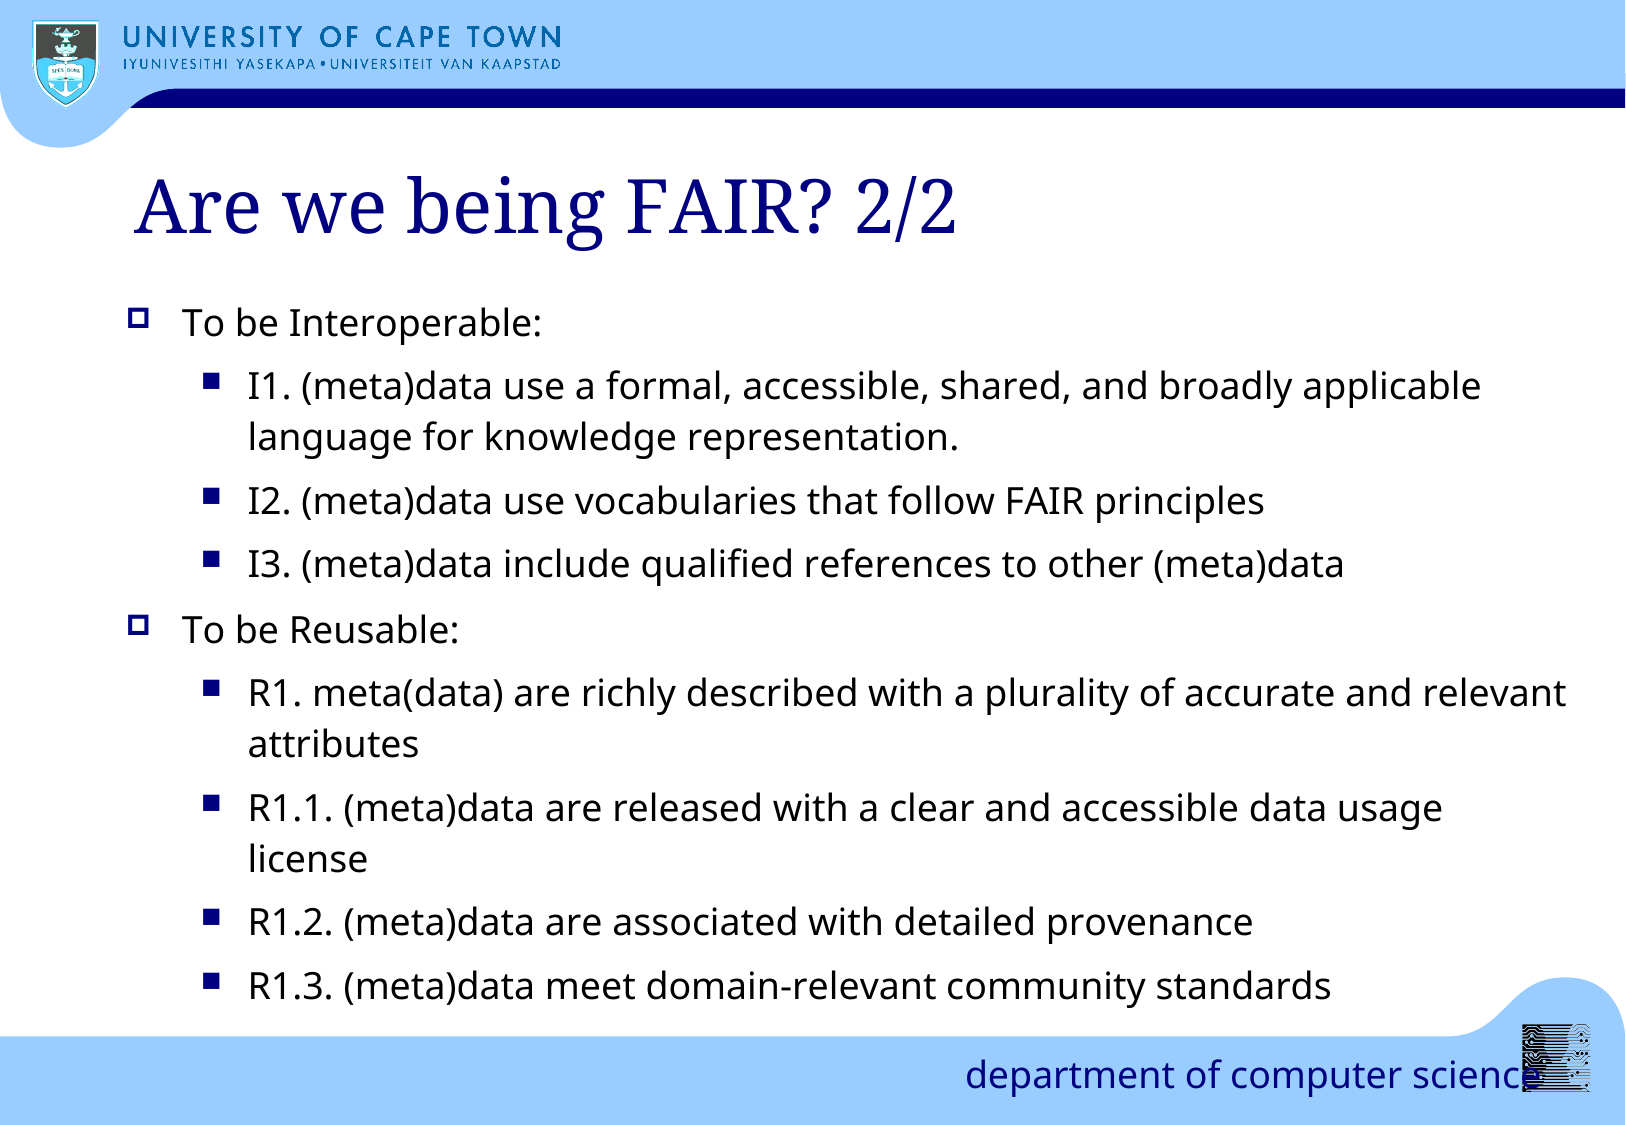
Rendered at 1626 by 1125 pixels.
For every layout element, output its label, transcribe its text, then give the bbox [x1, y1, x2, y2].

picture [1526, 1070, 1536, 1076]
list To be Interoperable: I1. (meta)data use a formal, accessible, shared, and broadly applicable language for knowledge representation. I2. (meta)data use vocabularies that follow FAIR principles I3. (meta)data include qualified references to other (meta)data To be Reusable: R1. meta(data) are richly described with a plurality of accurate and relevant attributes R1.1. (meta)data are released with a clear and accessible data usage license R1.2. (meta)data are associated with detailed provenance R1.3. (meta)data meet domain-relevant community standards [125, 296, 1570, 949]
picture [1522, 1024, 1591, 1092]
picture [120, 23, 563, 71]
title Are we being FAIR? 2/2 [134, 140, 1571, 268]
